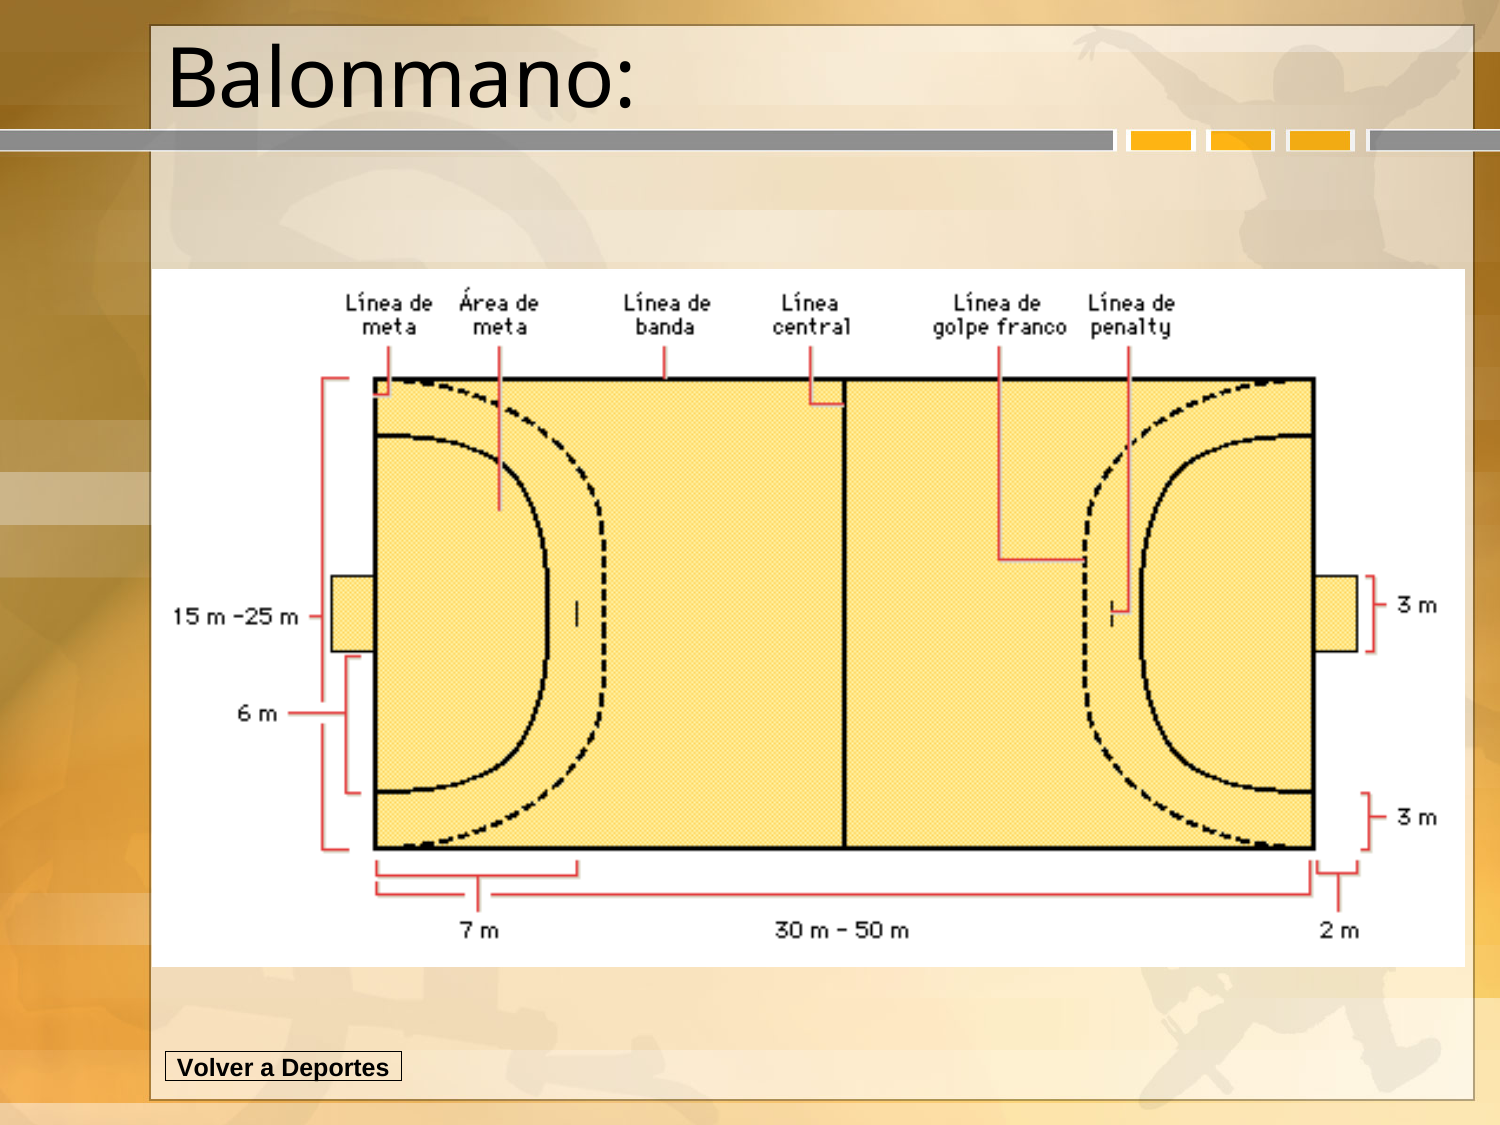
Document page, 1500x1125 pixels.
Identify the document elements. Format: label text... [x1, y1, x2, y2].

text_box Volver a Deportes [165, 1051, 402, 1081]
picture [0, 0, 1500, 1125]
title Balonmano: [149, 0, 1463, 151]
